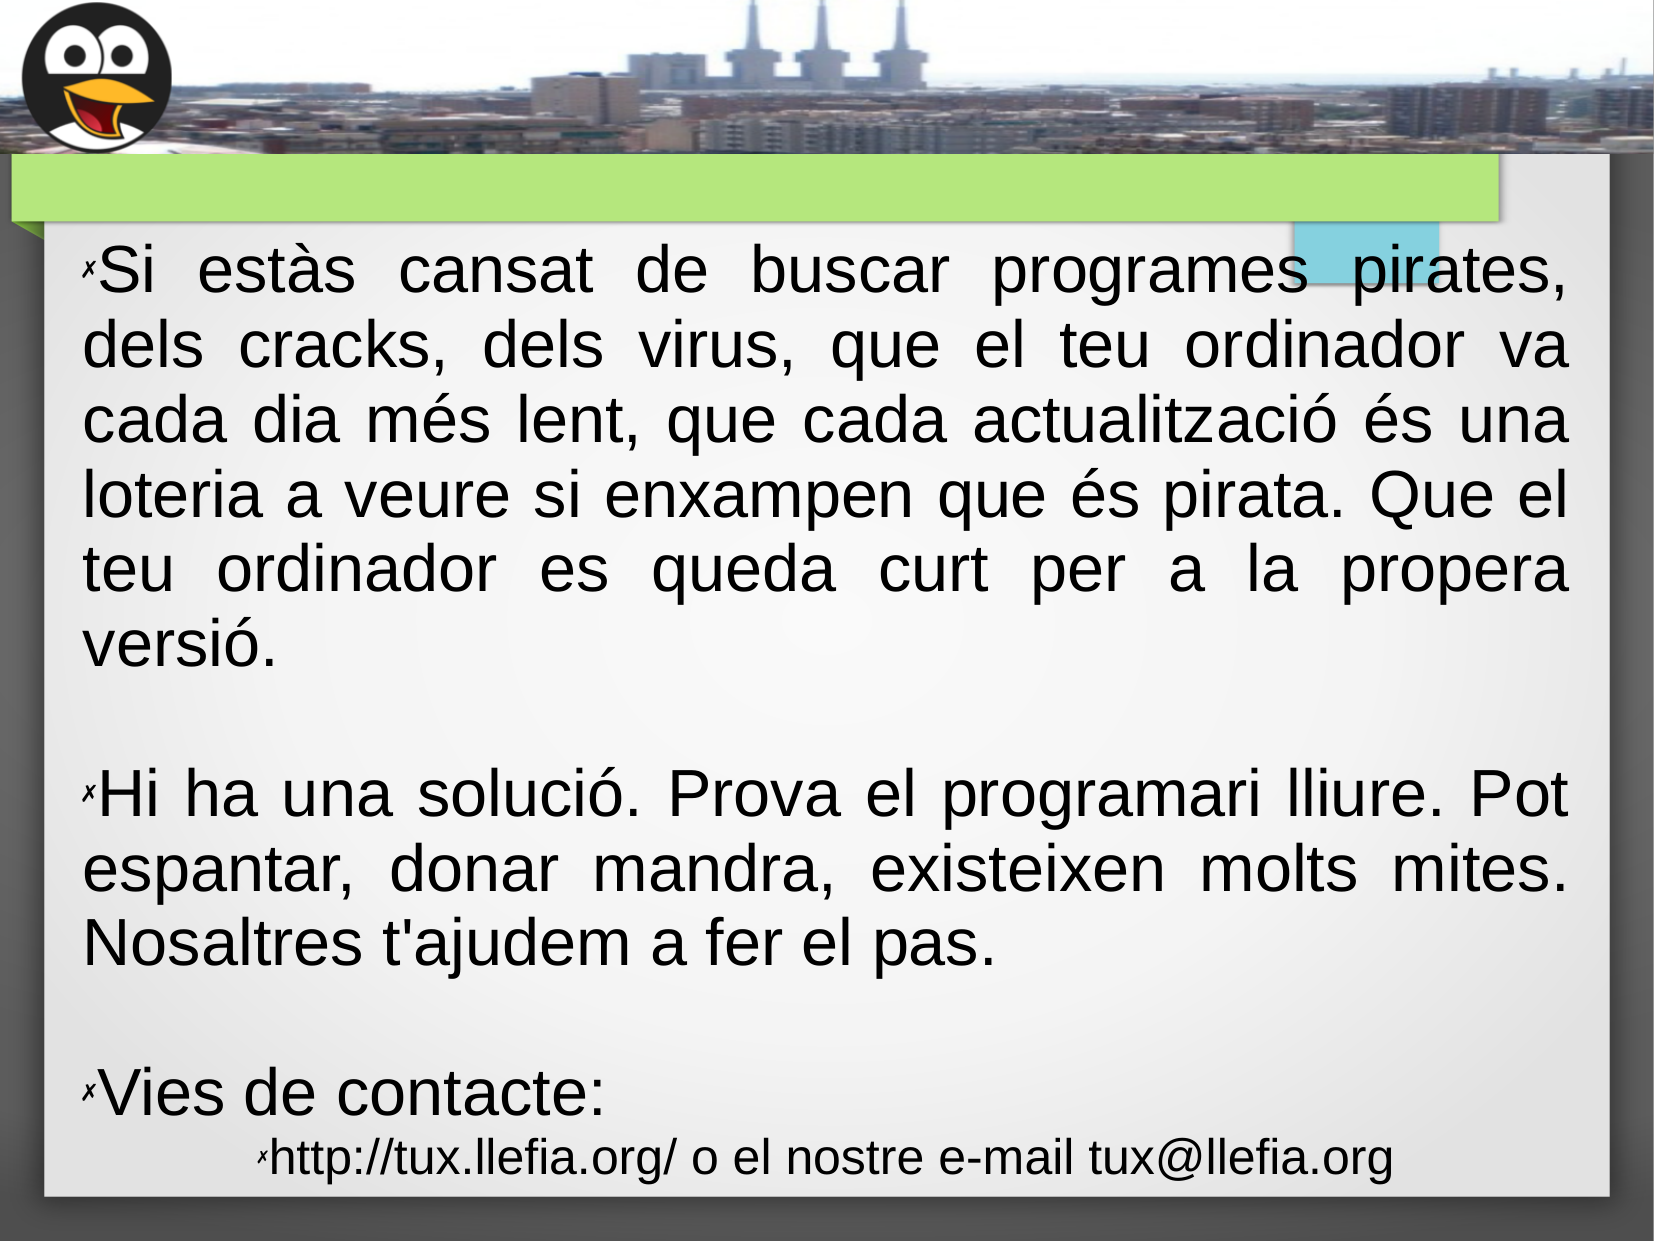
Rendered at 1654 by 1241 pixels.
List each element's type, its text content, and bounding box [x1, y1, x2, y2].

picture [0, 0, 1654, 1241]
subtitle Si estàs cansat de buscar programes pirates, dels cracks, dels virus, que el teu ordinador va cada dia més lent, que cada actualització és una loteria a veure si enxampen que és pirata. Que el teu ordinador es queda curt per a la propera versió. Hi ha una solució. Prova el programari lliure. Pot espantar, donar mandra, existeixen molts mites. Nosaltres t'ajudem a fer el pas. Vies de contacte: http://tux.llefia.org/ o el nostre e-mail tux@llefia.org [82, 200, 1571, 1217]
